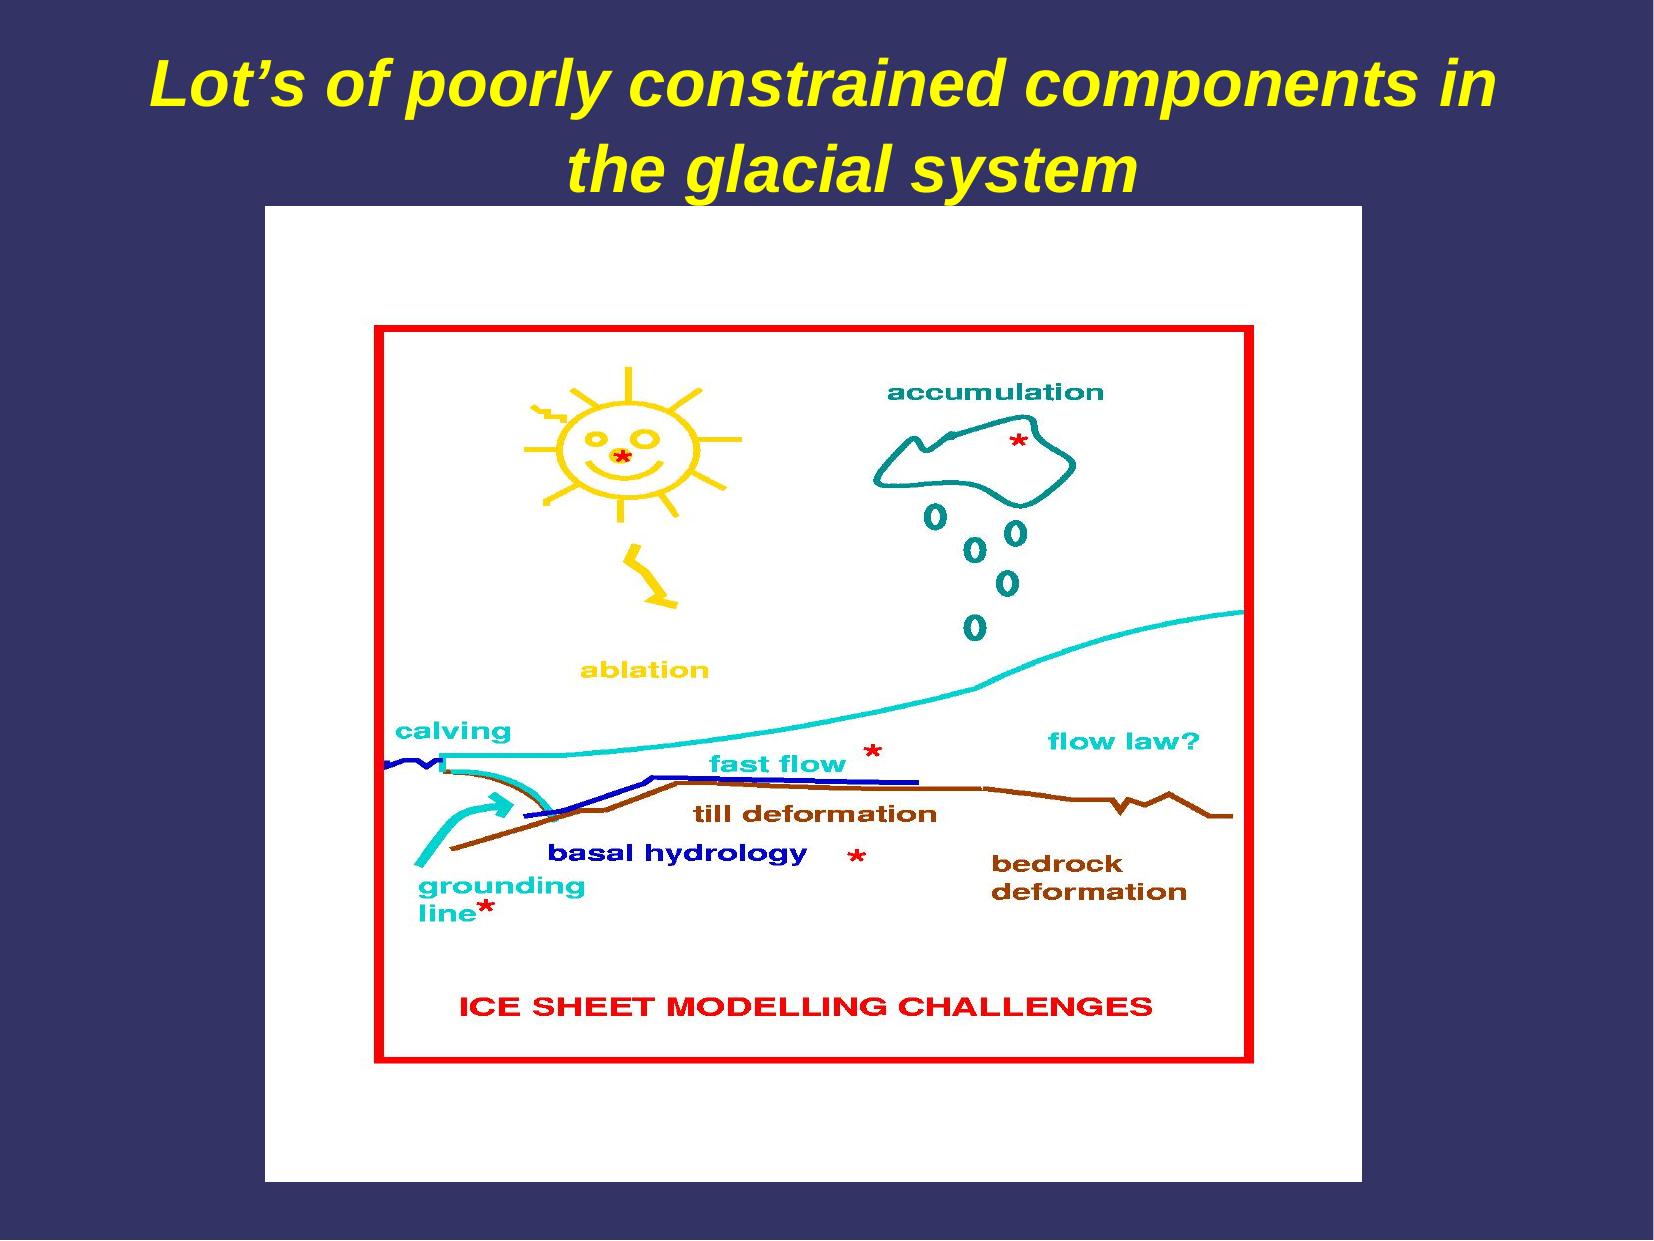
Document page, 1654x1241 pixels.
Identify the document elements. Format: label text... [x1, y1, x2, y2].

title Lot’s of poorly constrained components in the glacial system [118, 10, 1531, 306]
picture [265, 206, 1362, 1182]
